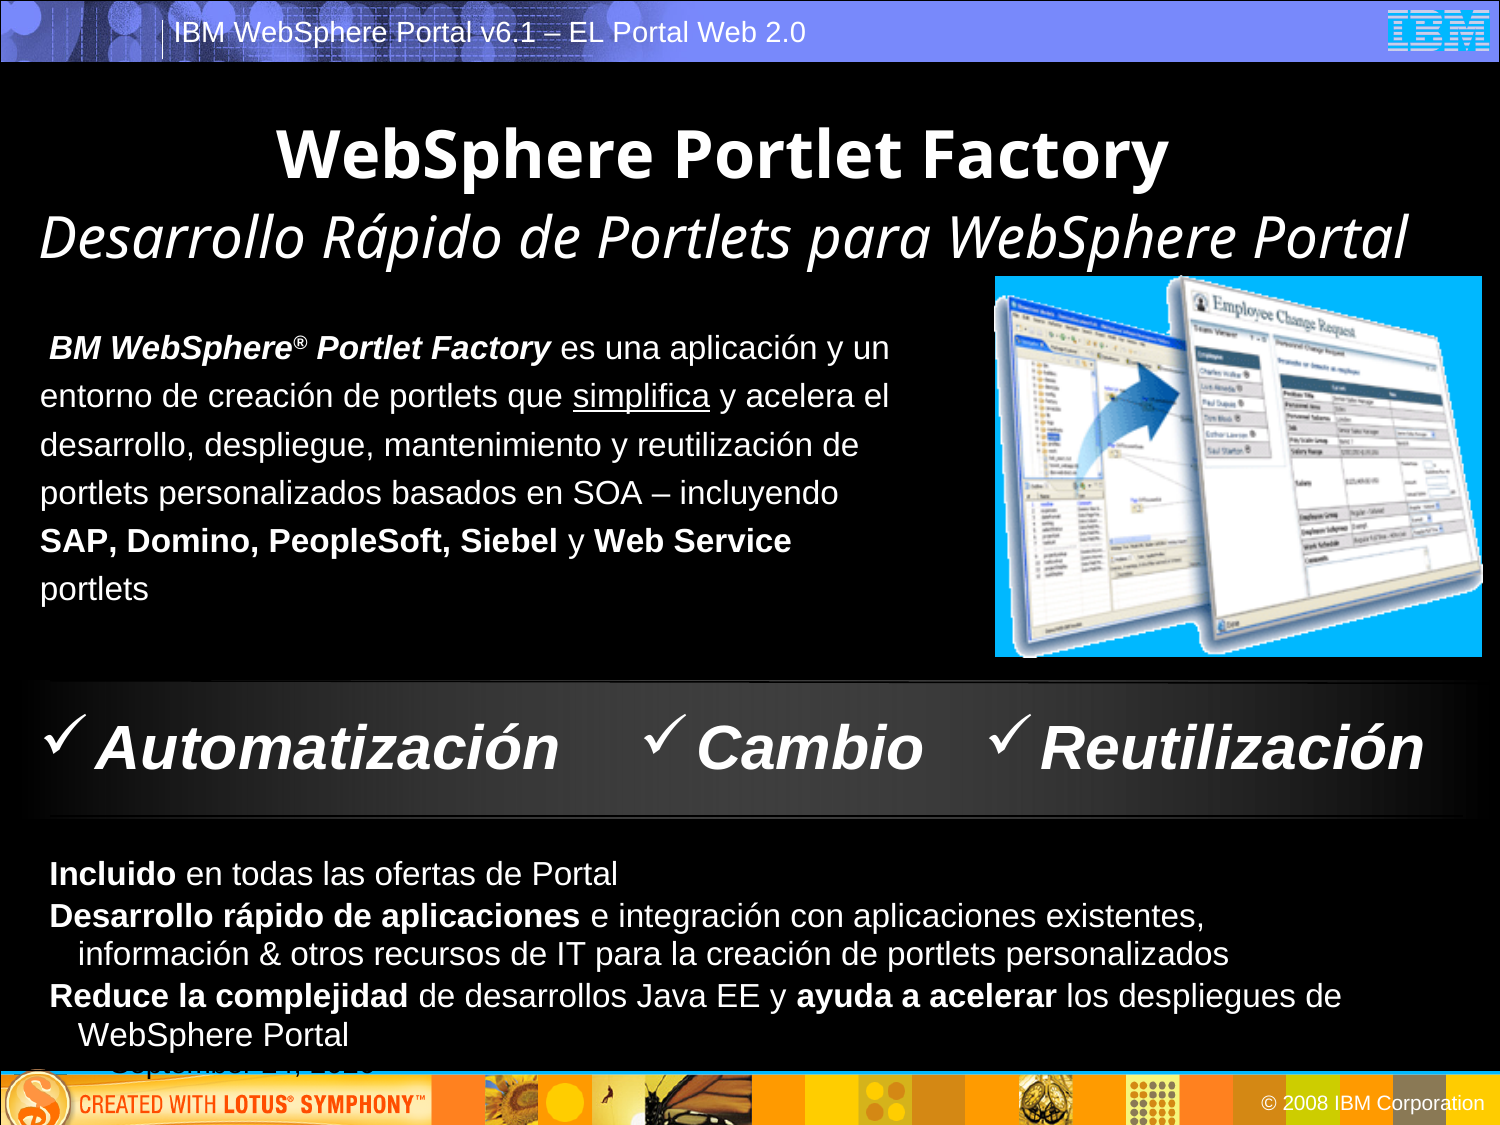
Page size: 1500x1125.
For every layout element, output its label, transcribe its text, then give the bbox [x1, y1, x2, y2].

picture [1, 1071, 1500, 1125]
text_box Incluido en todas las ofertas de Portal Desarrollo rápido de aplicaciones e integración con aplicaciones existentes, información & otros recursos de IT para la creación de portlets personalizados Reduce la complejidad de desarrollos Java EE y ayuda a acelerar los despliegues de WebSphere Portal [5, 846, 1381, 1061]
text_box Reutilización [969, 703, 1488, 790]
text_box IBM WebSphere® Portlet Factory es una aplicación y un entorno de creación de portlets que simplifica y acelera el desarrollo, despliegue, mantenimiento y reutilización de portlets personalizados basados en SOA – incluyendo SAP, Domino, PeopleSoft, Siebel y Web Service portlets [24, 311, 926, 610]
text_box WebSphere Portlet Factory Desarrollo Rápido de Portlets para WebSphere Portal [12, 100, 1436, 282]
text_box [12, 680, 1500, 820]
text_box Automatización [24, 703, 624, 790]
picture [1, 1, 1499, 62]
picture [994, 275, 1483, 658]
text_box Cambio [624, 703, 969, 790]
